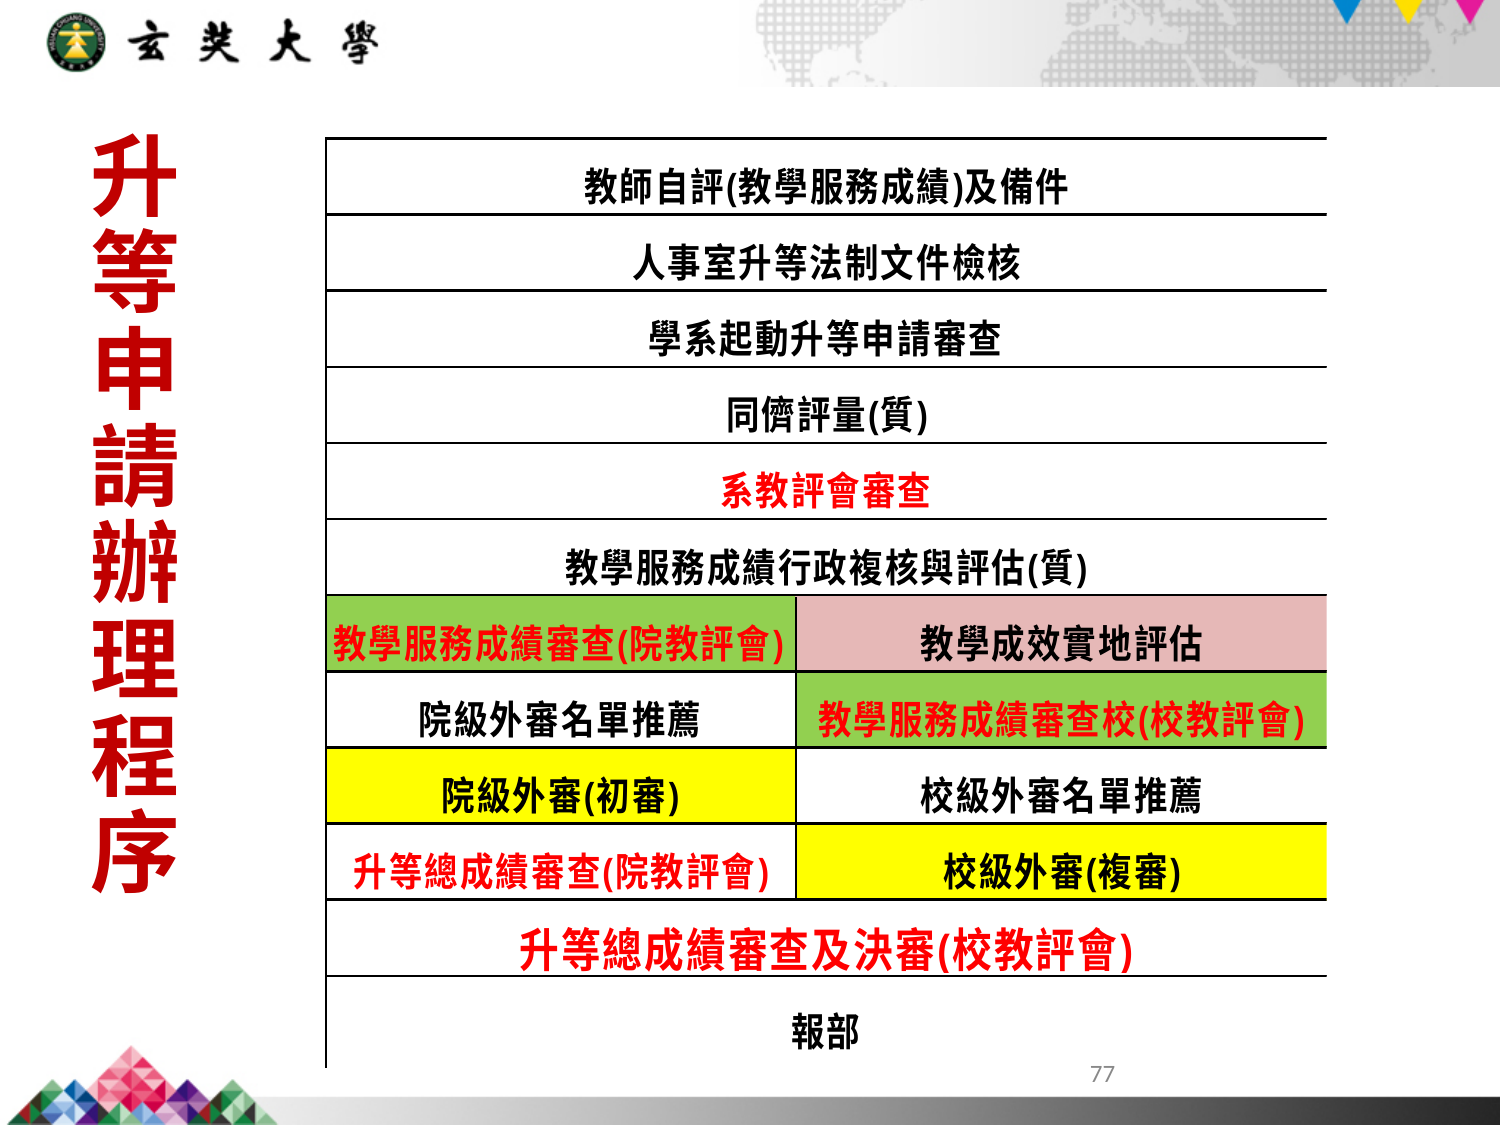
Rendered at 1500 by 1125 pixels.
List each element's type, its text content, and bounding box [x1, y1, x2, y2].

chart [324, 137, 1329, 1071]
text_box 77 [1074, 1042, 1426, 1103]
text_box 升等申請辦理程序 [75, 120, 231, 917]
